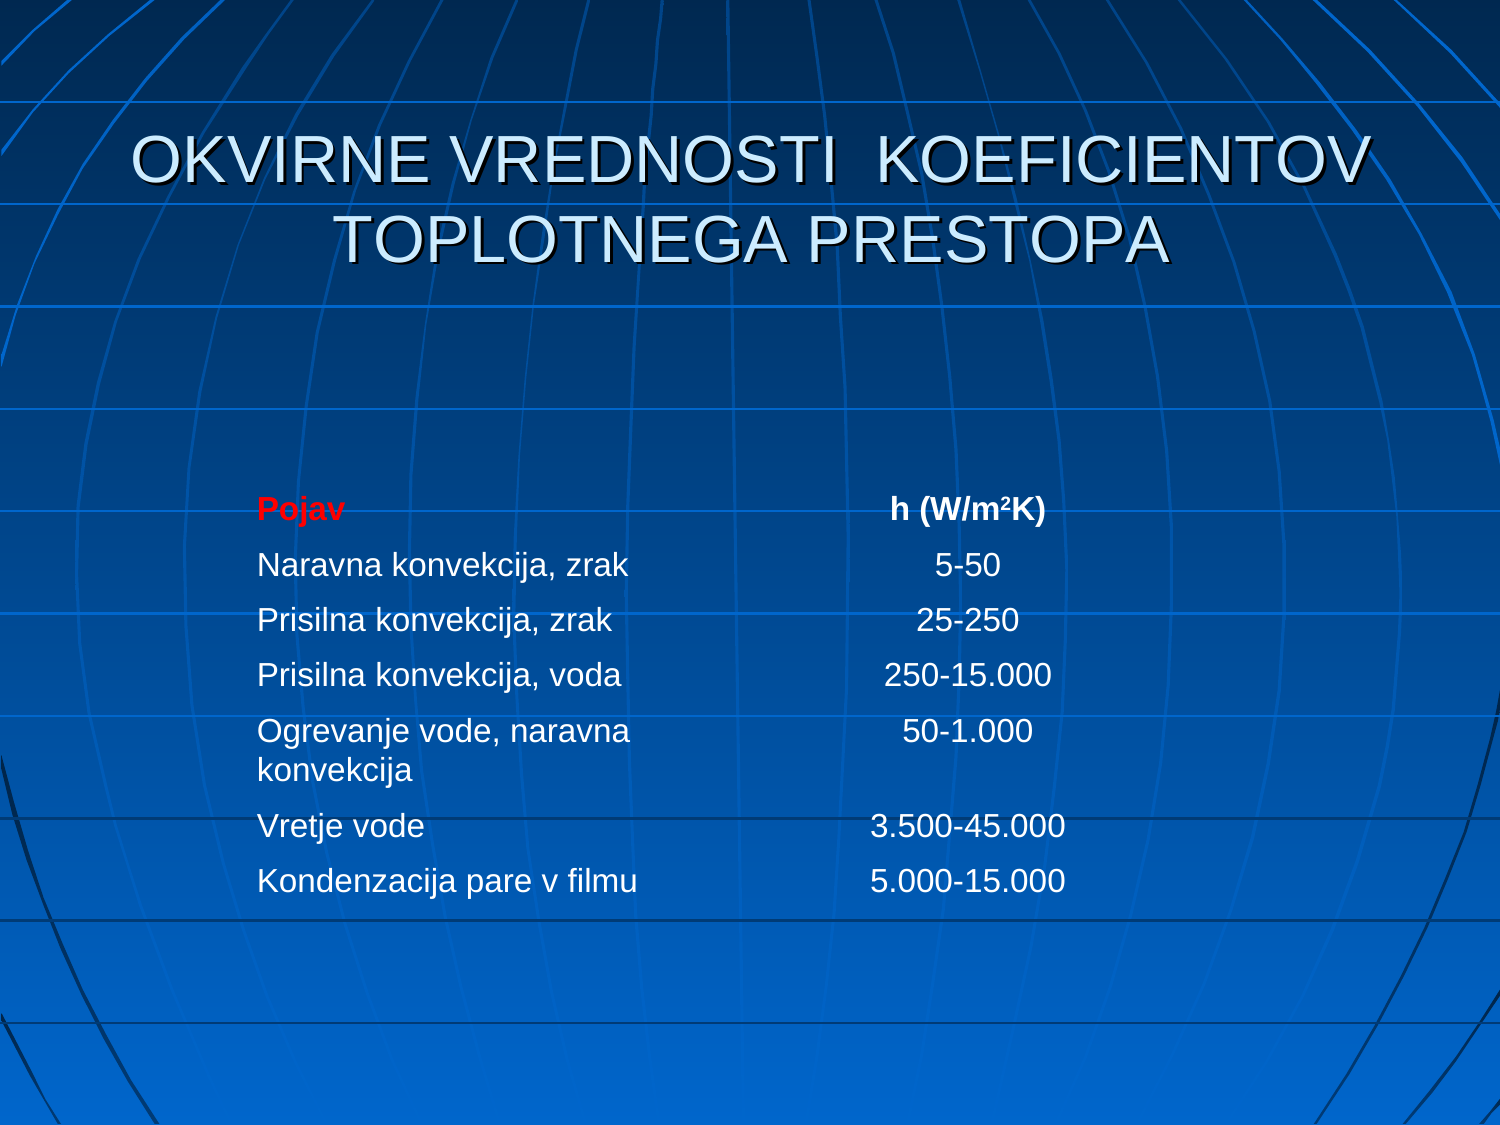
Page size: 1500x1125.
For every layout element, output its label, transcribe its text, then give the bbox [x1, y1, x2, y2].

table_cell Prisilna konvekcija, zrak [242, 590, 726, 646]
table_cell 250-15.000 [726, 646, 1210, 701]
table_cell 5.000-15.000 [726, 852, 1210, 907]
table_cell 25-250 [726, 590, 1210, 646]
table_header h (W/m2K) [726, 480, 1210, 535]
table_cell Kondenzacija pare v filmu [242, 852, 726, 907]
table_cell 3.500-45.000 [726, 796, 1210, 852]
table_cell Vretje vode [242, 796, 726, 852]
table_cell Naravna konvekcija, zrak [242, 535, 726, 590]
table_cell 50-1.000 [726, 701, 1210, 796]
table_cell Ogrevanje vode, naravna konvekcija [242, 701, 726, 796]
table_cell Prisilna konvekcija, voda [242, 646, 726, 701]
table_header Pojav [242, 480, 726, 535]
table_cell 5-50 [726, 535, 1210, 590]
title OKVIRNE VREDNOSTI KOEFICIENTOV TOPLOTNEGA PRESTOPA [76, 101, 1427, 289]
